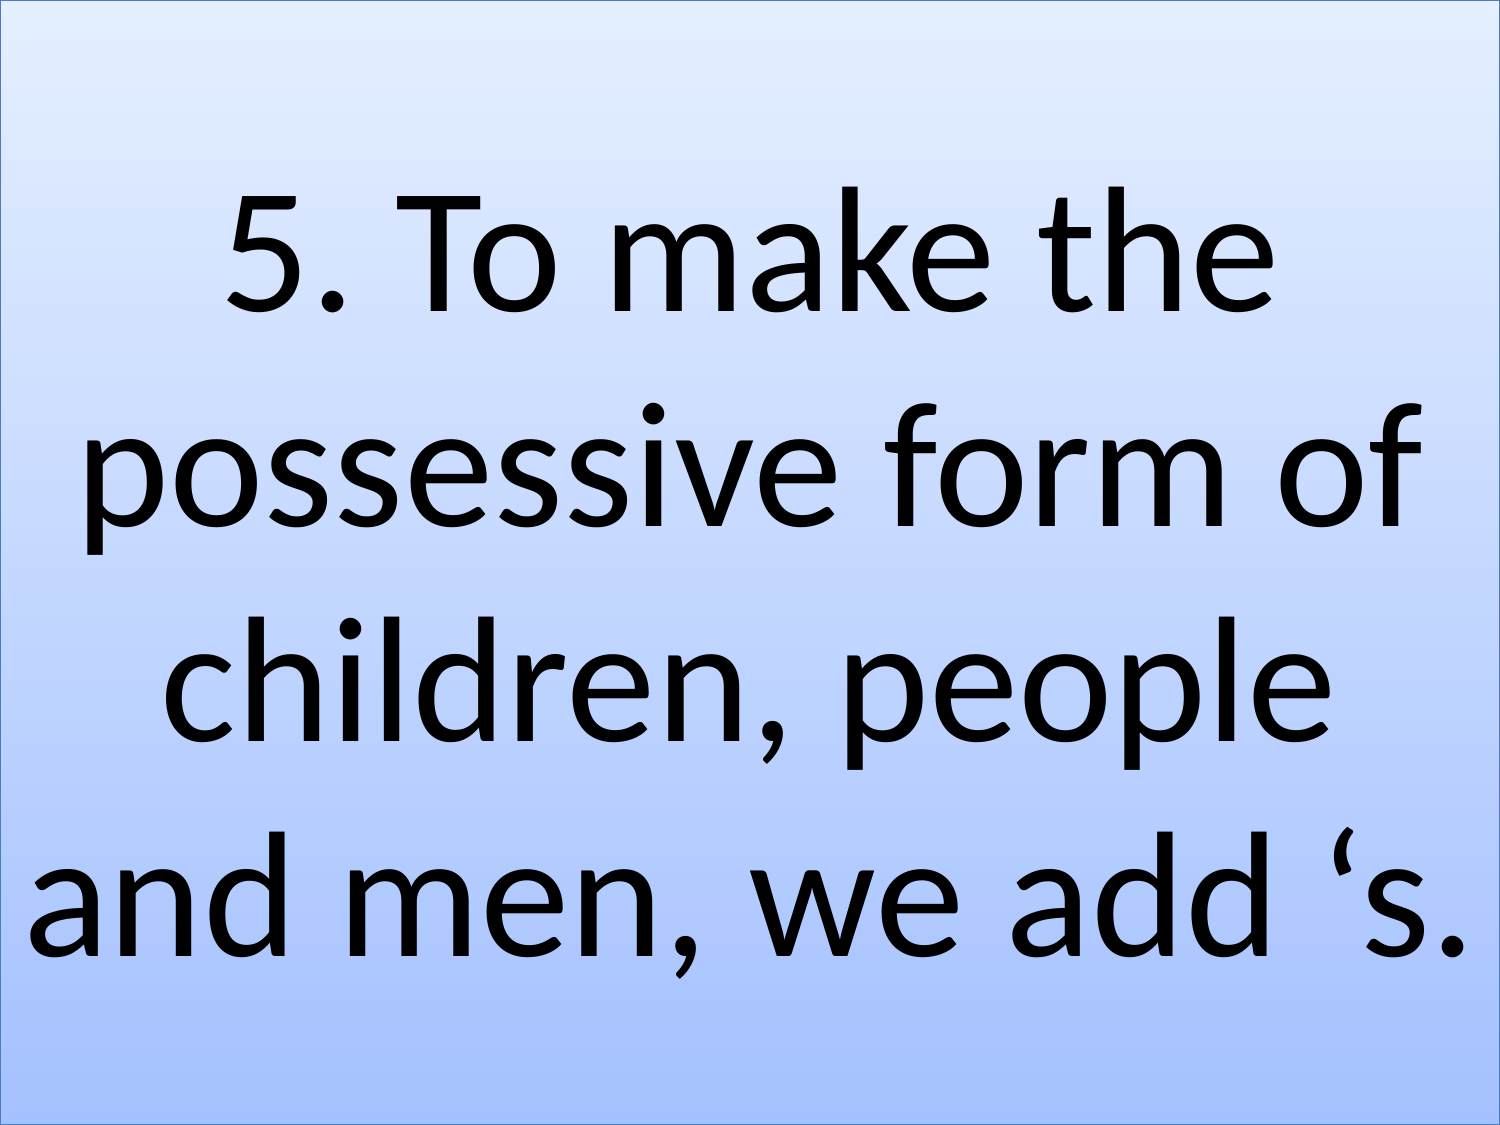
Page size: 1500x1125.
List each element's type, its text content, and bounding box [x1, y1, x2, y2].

title 5. To make the possessive form of children, people and men, we add ‘s. [0, 0, 1500, 1125]
